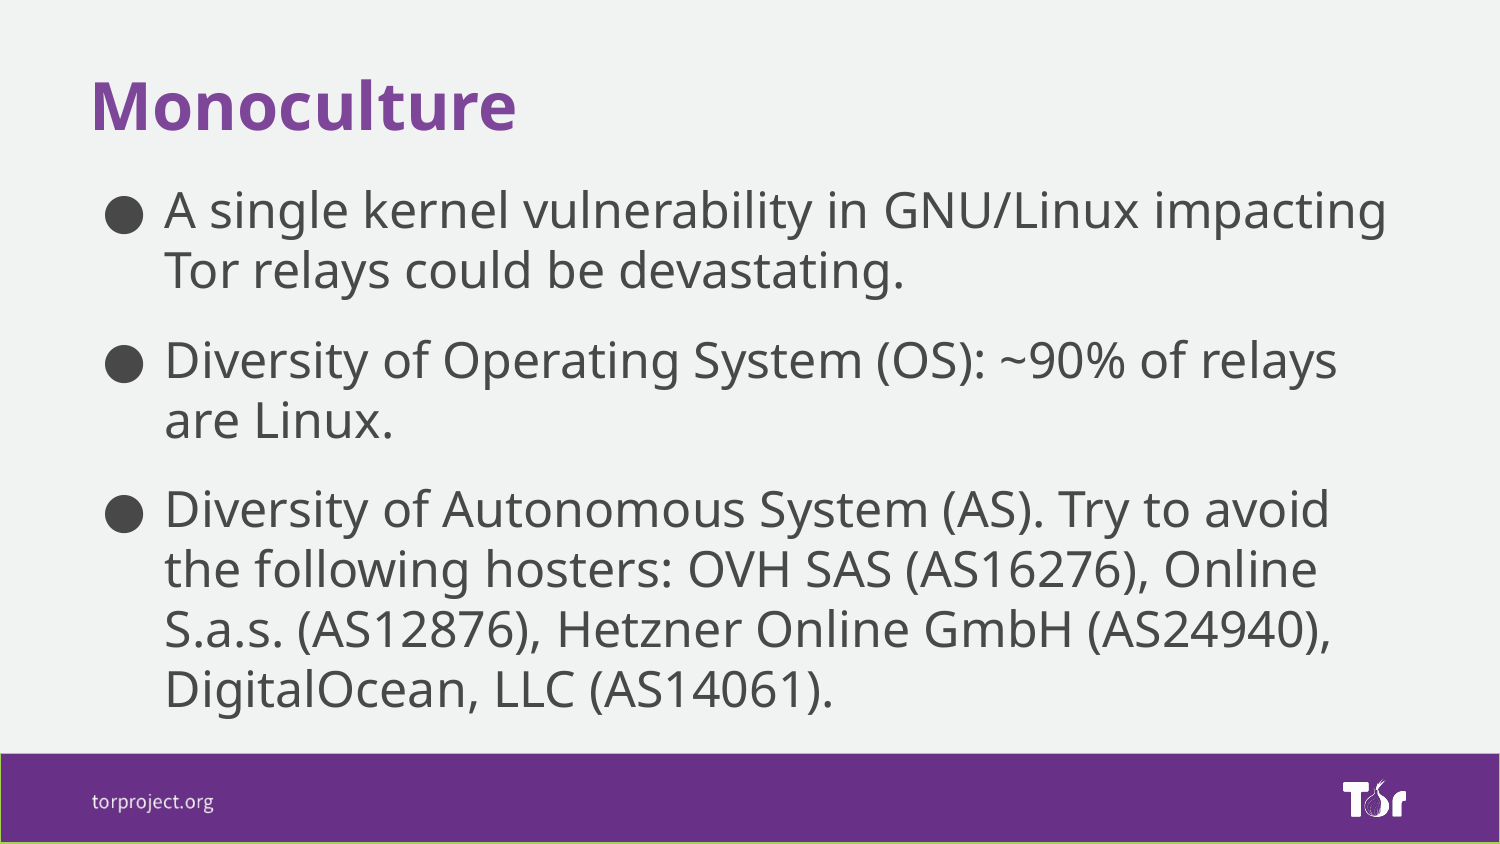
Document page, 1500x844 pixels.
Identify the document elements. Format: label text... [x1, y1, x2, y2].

text_box A single kernel vulnerability in GNU/Linux impacting Tor relays could be devastating. Diversity of Operating System (OS): ~90% of relays are Linux. Diversity of Autonomous System (AS). Try to avoid the following hosters: OVH SAS (AS16276), Online S.a.s. (AS12876), Hetzner Online GmbH (AS24940), DigitalOcean, LLC (AS14061). [75, 171, 1425, 728]
picture [75, 780, 604, 821]
text_box Monoculture [75, 33, 1425, 171]
picture [1343, 778, 1406, 817]
